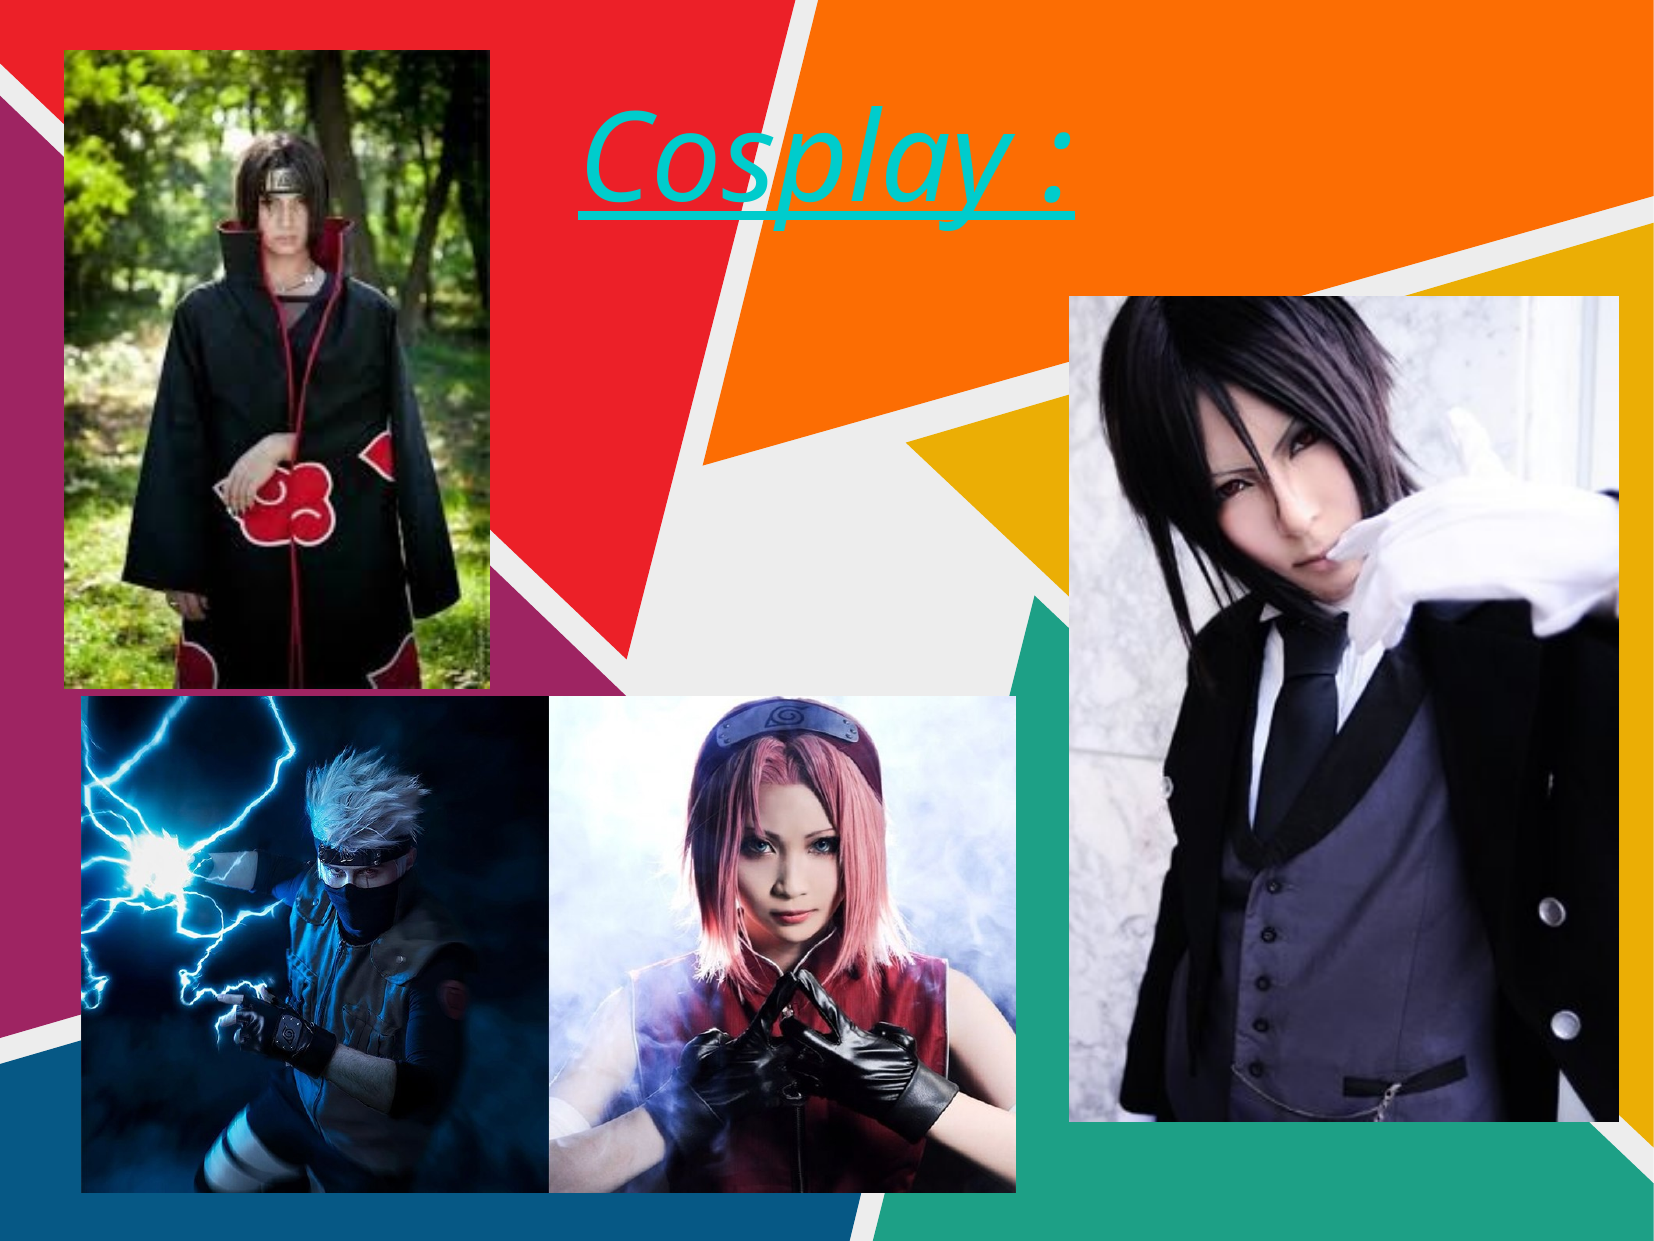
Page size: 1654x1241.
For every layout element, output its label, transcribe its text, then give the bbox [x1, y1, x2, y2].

picture [81, 821, 105, 860]
picture [1069, 296, 1619, 1123]
picture [81, 696, 1016, 1193]
picture [64, 50, 490, 690]
picture [81, 742, 88, 781]
picture [81, 944, 91, 1001]
title Cosplay : [82, 49, 1571, 257]
